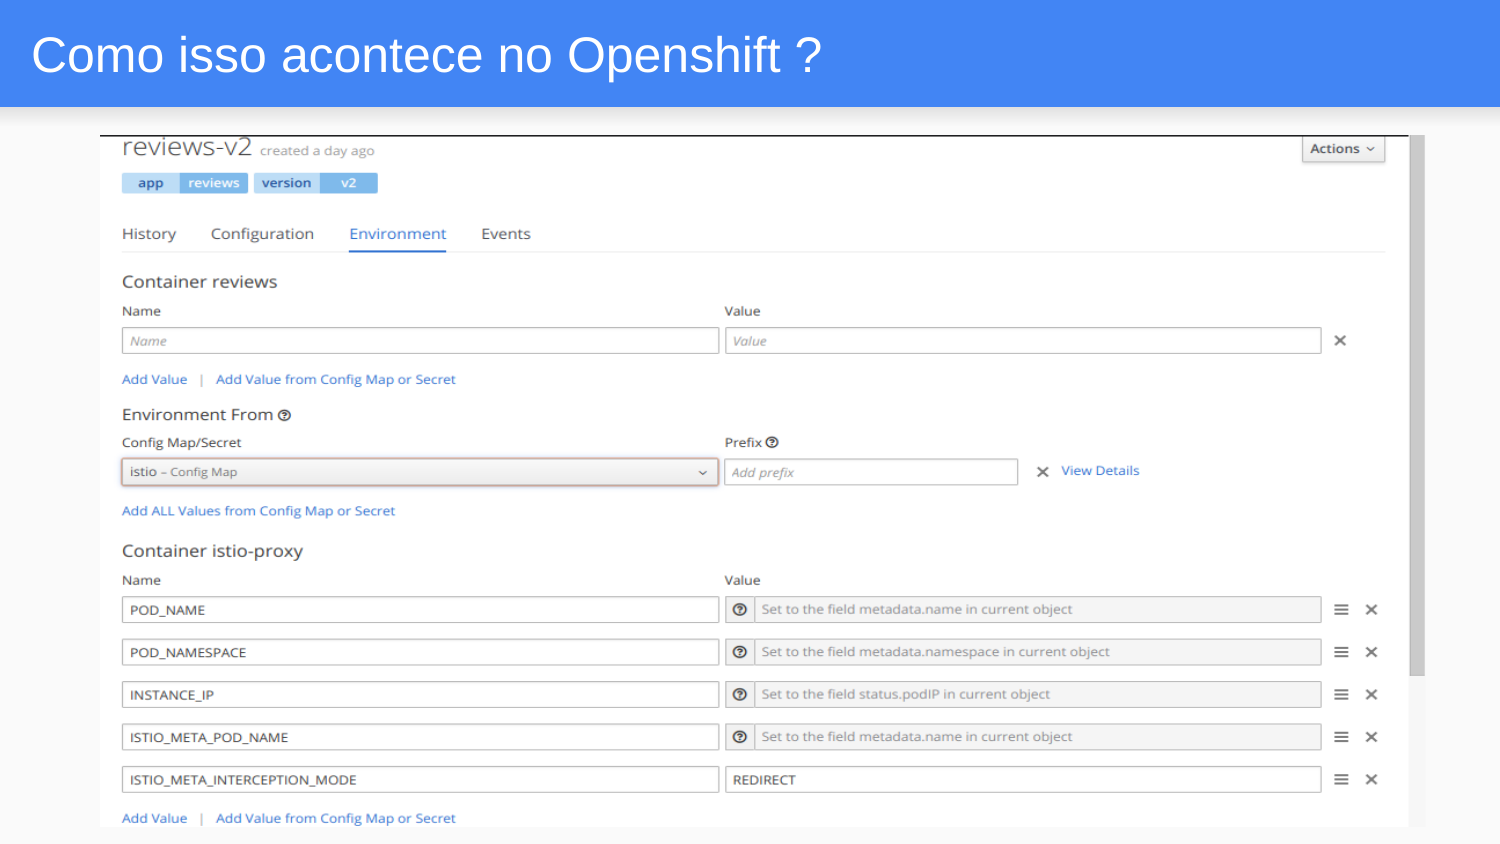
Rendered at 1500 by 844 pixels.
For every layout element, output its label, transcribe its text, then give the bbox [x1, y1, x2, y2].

title Como isso acontece no Openshift ? [16, 2, 1464, 102]
picture [100, 135, 1426, 827]
